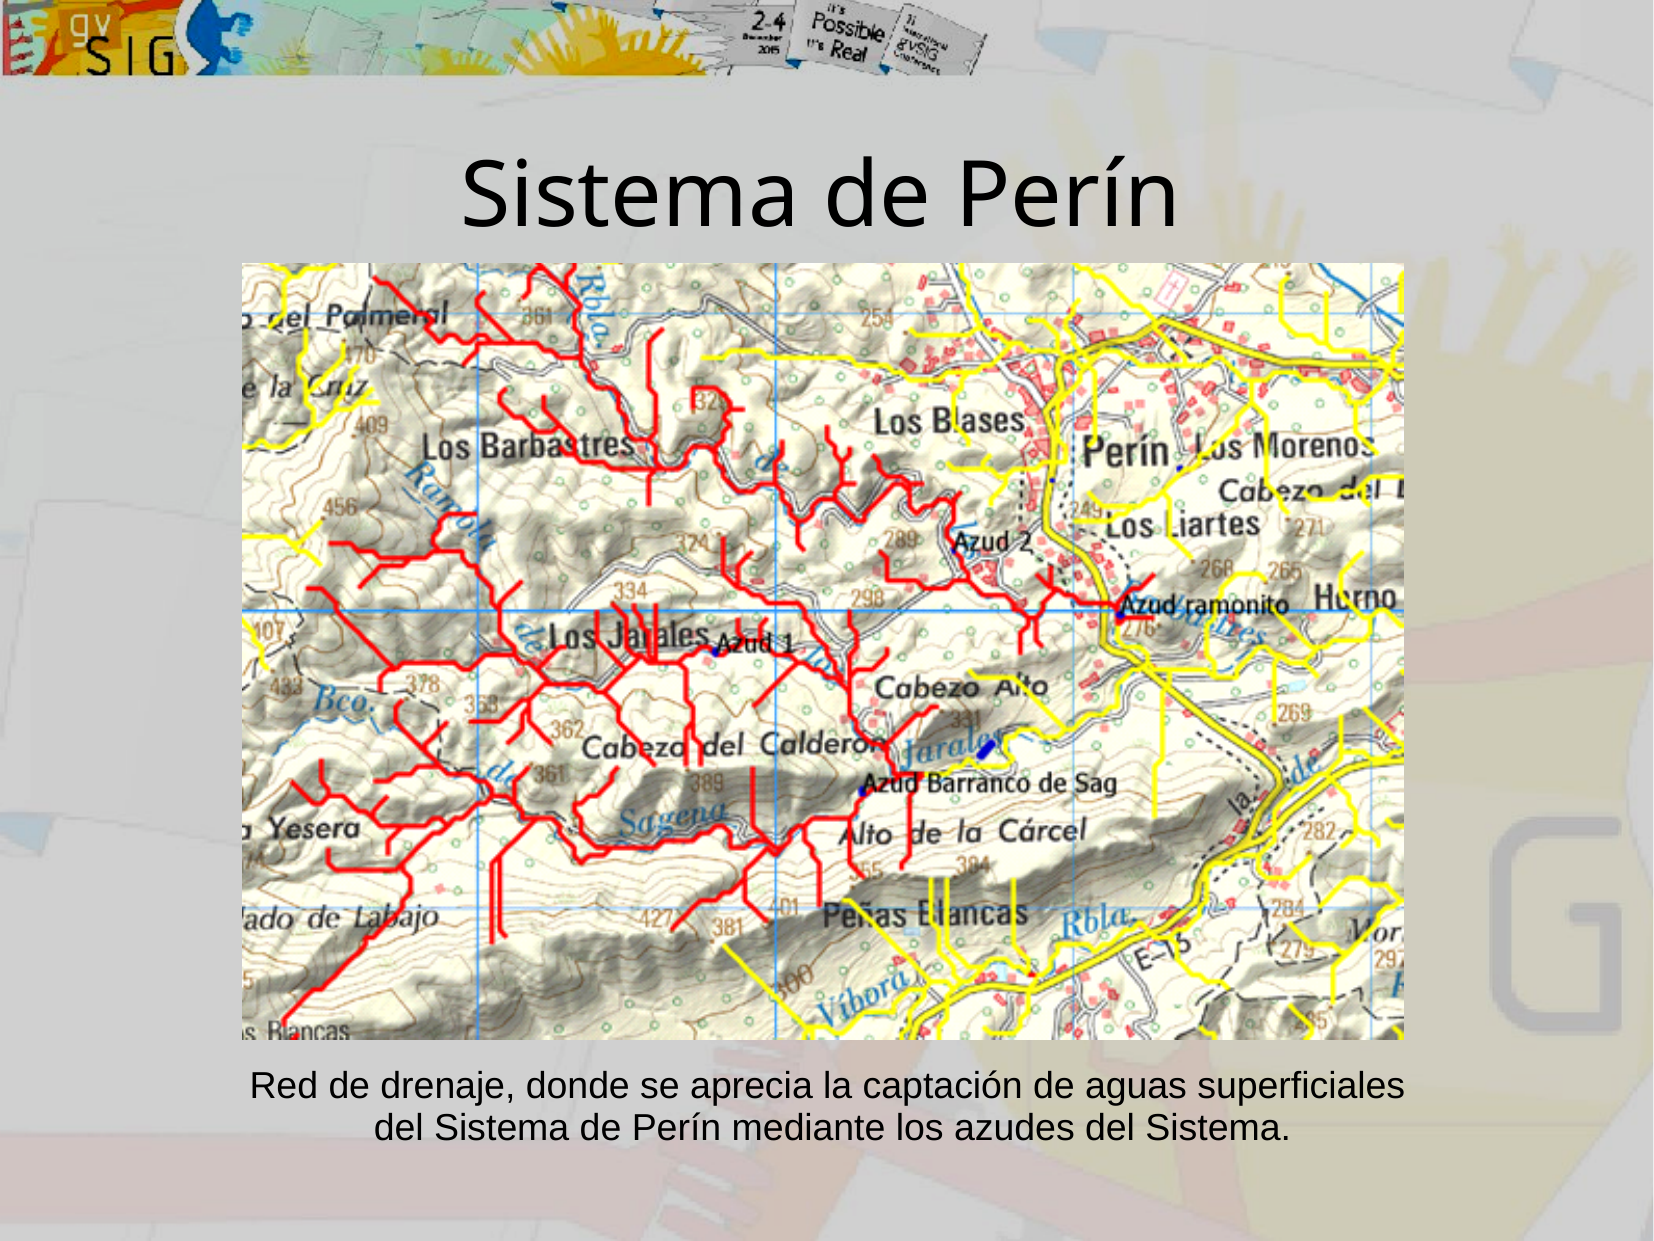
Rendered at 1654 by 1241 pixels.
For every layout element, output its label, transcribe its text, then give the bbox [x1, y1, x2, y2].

title Sistema de Perín [76, 87, 1565, 295]
picture [0, 0, 1654, 1241]
